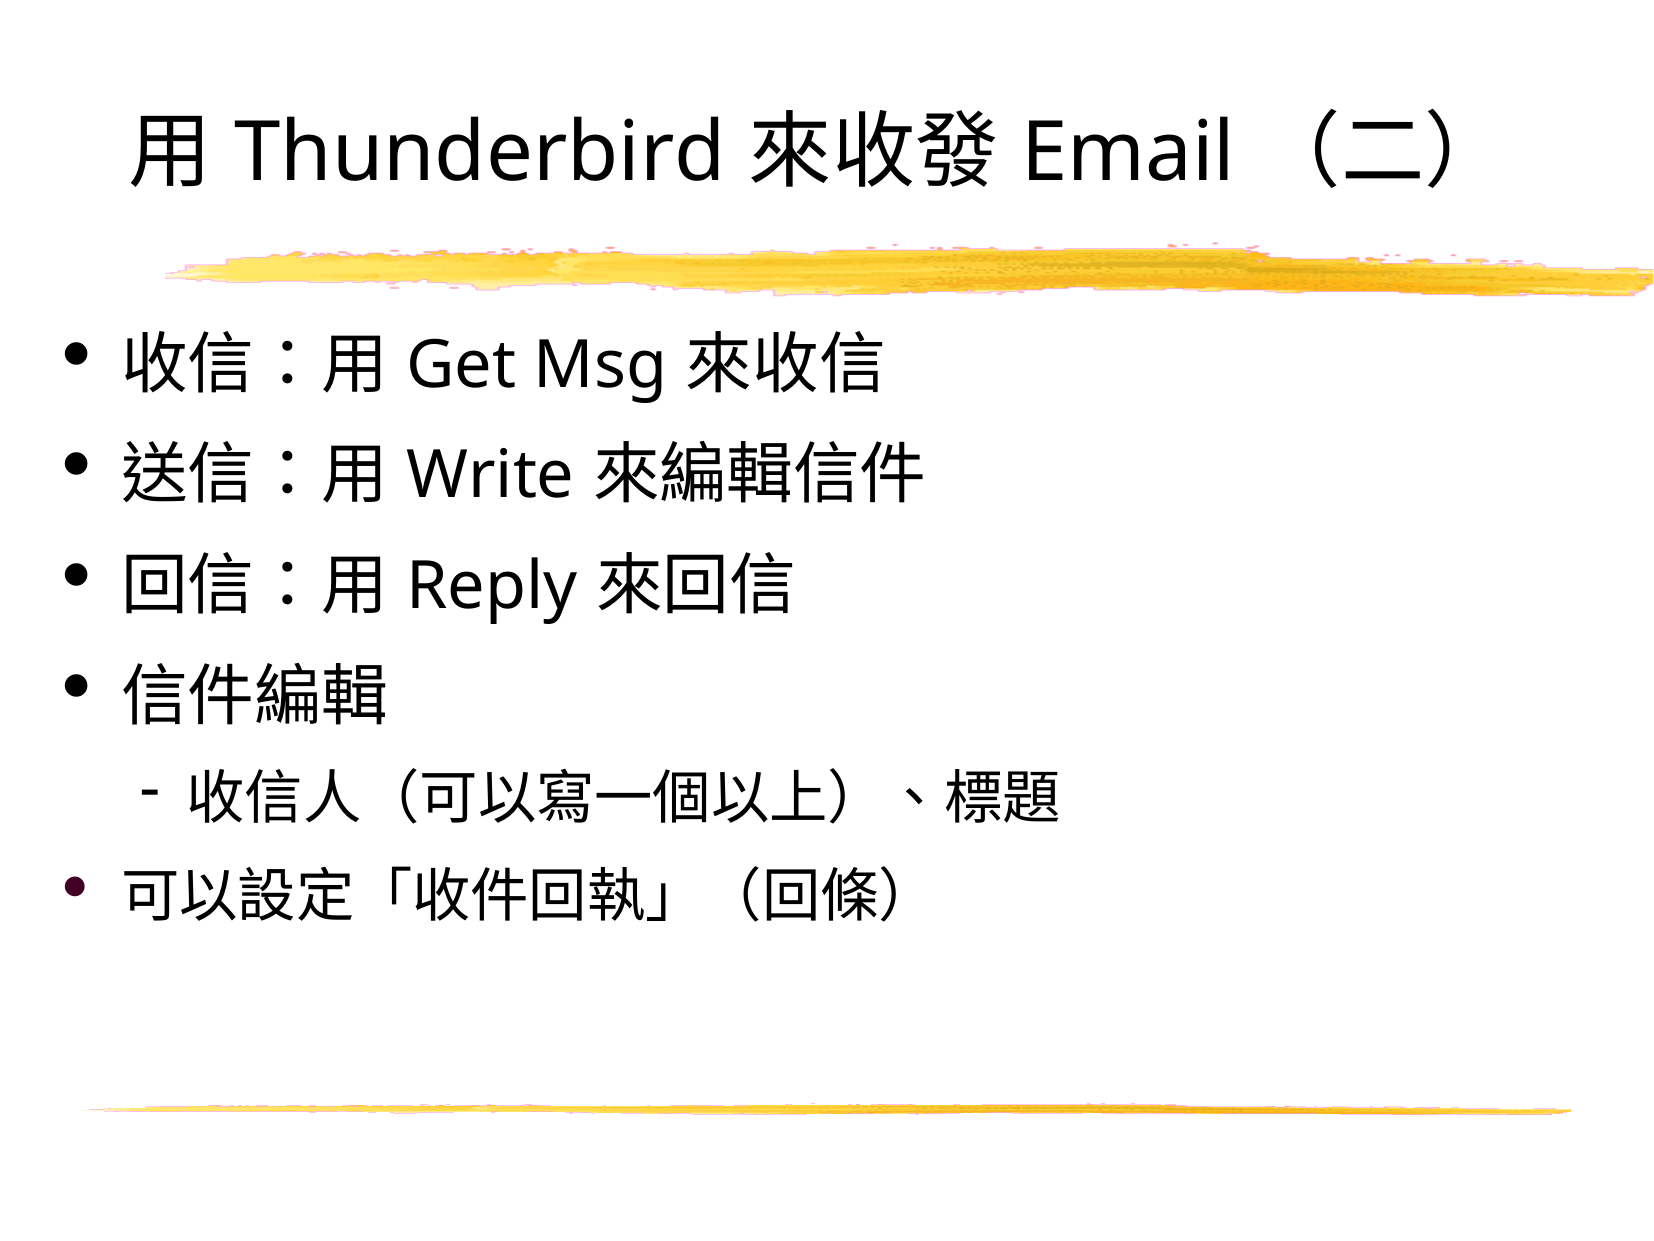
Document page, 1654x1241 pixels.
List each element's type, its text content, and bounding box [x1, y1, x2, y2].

list 收信：用Get Msg來收信 送信：用Write來編輯信件 回信：用Reply來回信 信件編輯 收信人（可以寫一個以上）、標題 可以設定「收件回執」（回條） [65, 310, 1628, 1094]
picture [82, 1102, 1571, 1117]
picture [165, 237, 1654, 308]
title 用Thunderbird來收發Email（二） [73, 31, 1563, 258]
